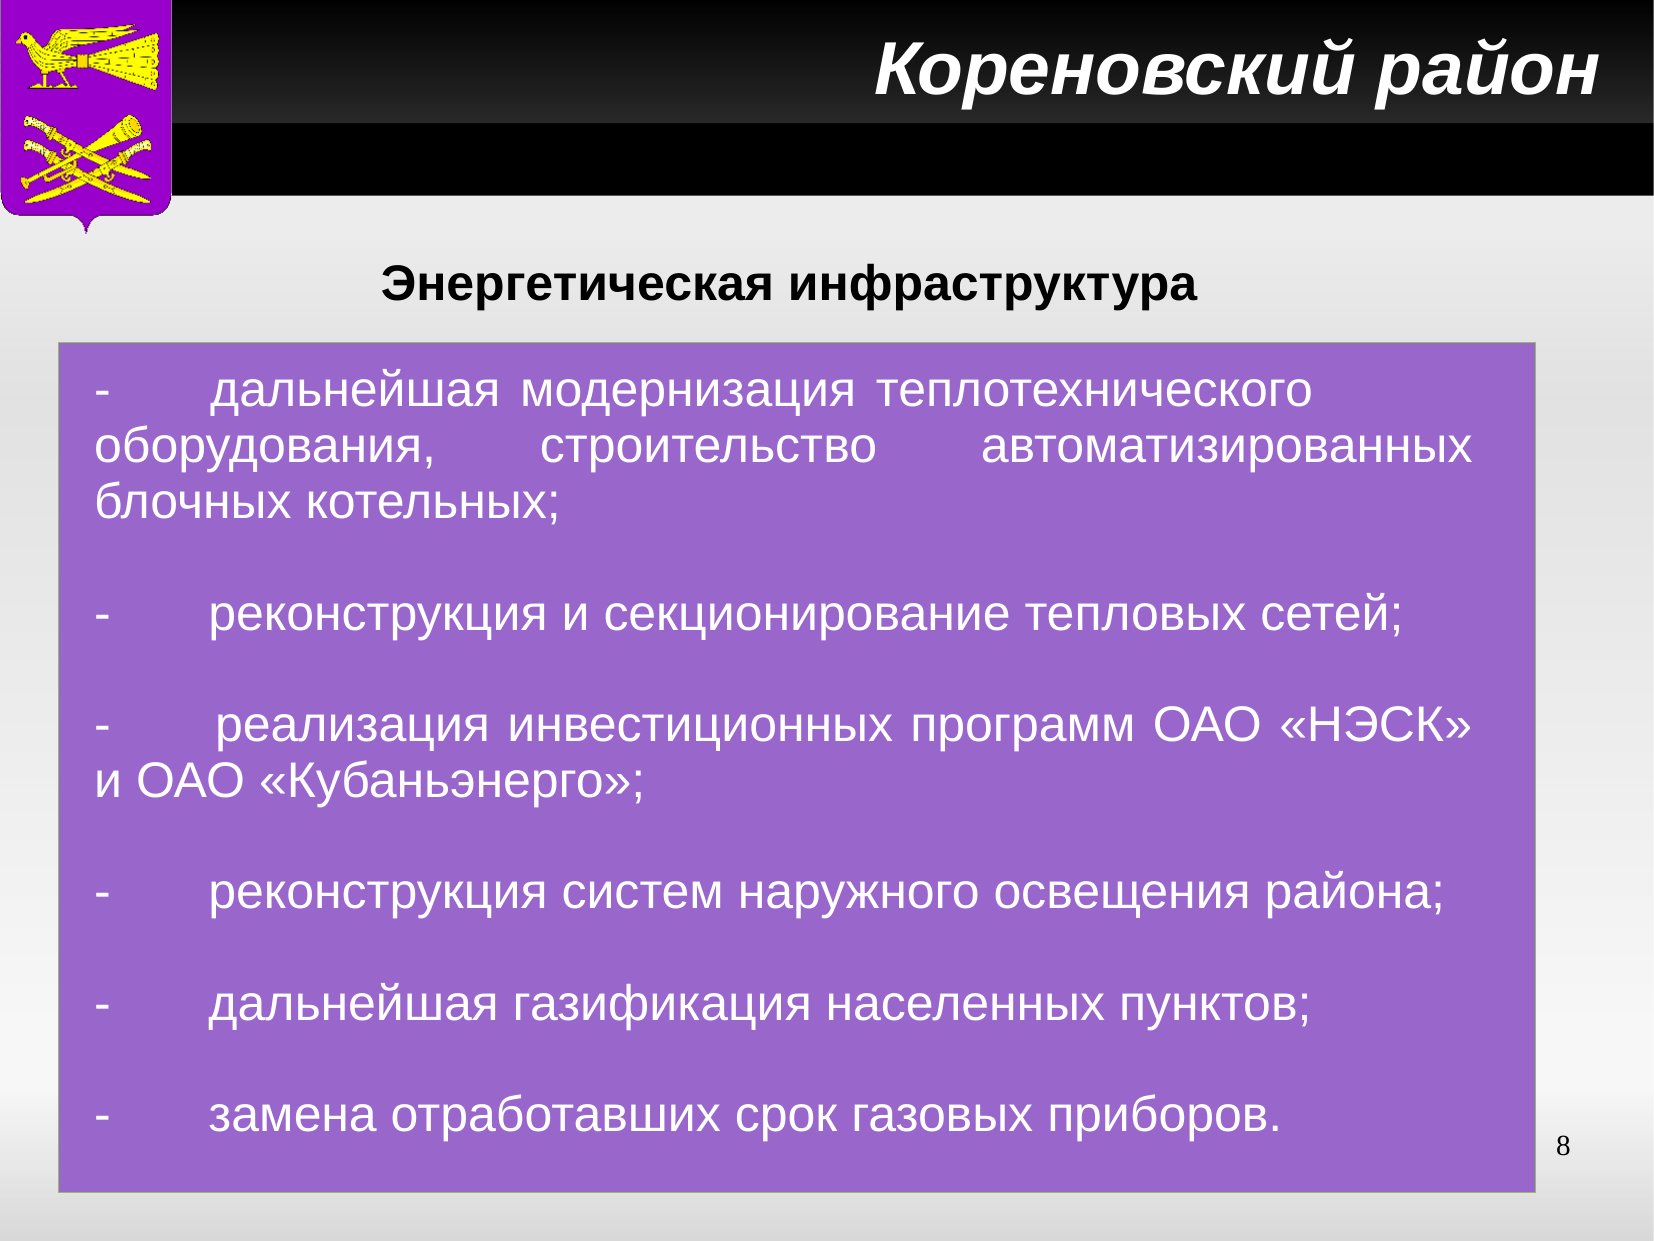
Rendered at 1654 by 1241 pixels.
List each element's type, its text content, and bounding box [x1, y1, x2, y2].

picture [0, 0, 1654, 1241]
text_box Энергетическая инфраструктура [366, 248, 1212, 319]
text_box - дальнейшая модернизация теплотехнического оборудования, строительство автоматизированных блочных котельных; - реконструкция и секционирование тепловых сетей; - реализация инвестиционных программ ОАО «НЭСК» и ОАО «Кубаньэнерго»; - реконструкция систем наружного освещения района; - дальнейшая газификация населенных пунктов; - замена отработавших срок газовых приборов. [79, 354, 1488, 1150]
text_box Кореновский район [797, 19, 1617, 119]
text_box [58, 342, 1536, 1193]
